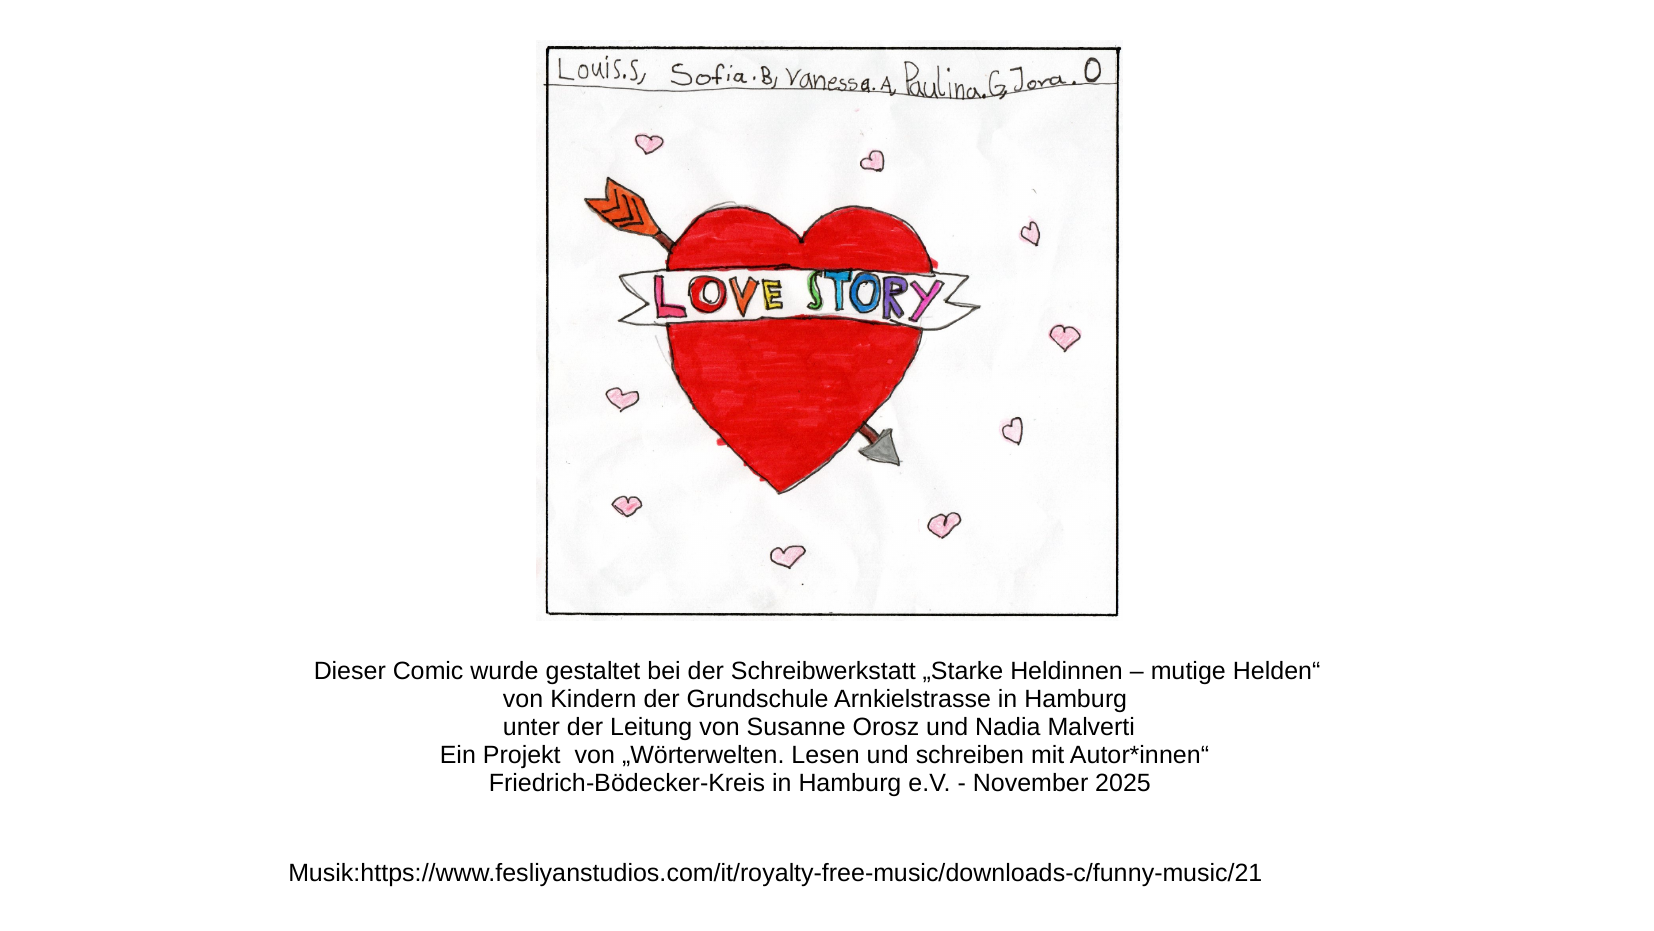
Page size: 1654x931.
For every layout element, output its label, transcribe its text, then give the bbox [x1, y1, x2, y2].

picture [536, 40, 1123, 621]
text_box Musik:https://www.fesliyanstudios.com/it/royalty-free-music/downloads-c/funny-music/21 [147, 767, 1565, 895]
text_box Dieser Comic wurde gestaltet bei der Schreibwerkstatt „Starke Heldinnen – mutige Helden“ von Kindern der Grundschule Arnkielstrasse in Hamburg unter der Leitung von Susanne Orosz und Nadia Malverti Ein Projekt von „Wörterwelten. Lesen und schreiben mit Autor*innen“ Friedrich-Bödecker-Kreis in Hamburg e.V. - November 2025 [257, 649, 1468, 836]
